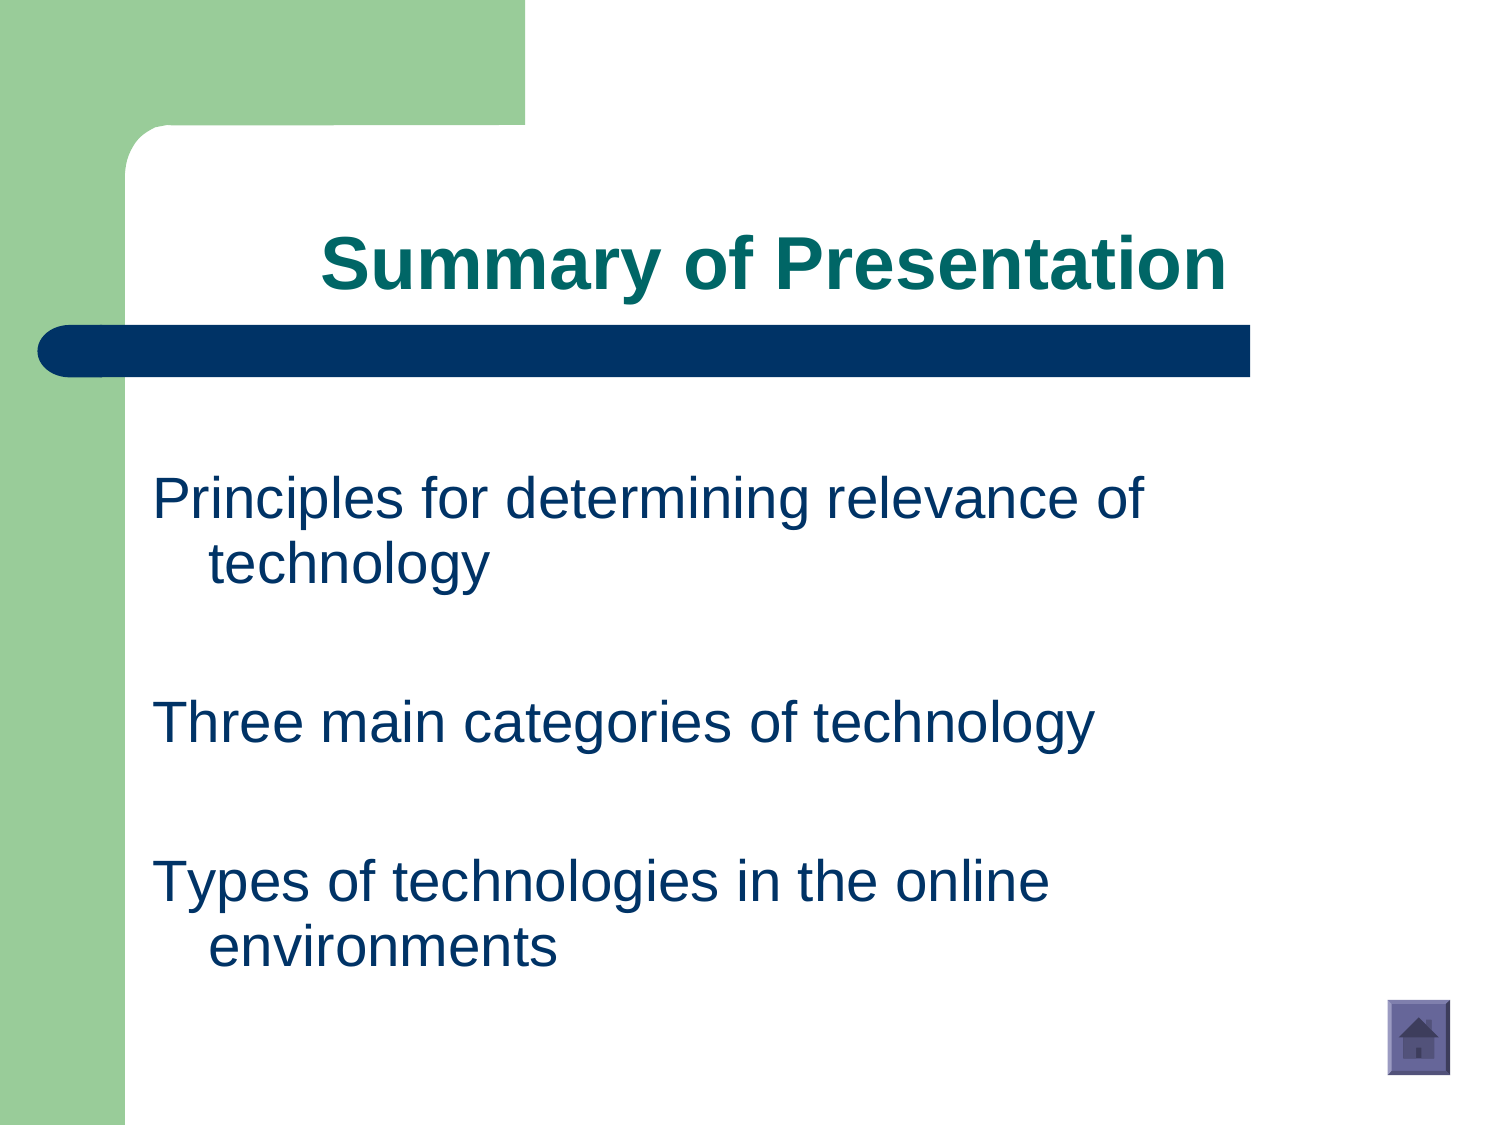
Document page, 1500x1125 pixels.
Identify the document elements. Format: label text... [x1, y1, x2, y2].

text_box [1388, 999, 1451, 1076]
title Summary of Presentation [124, 124, 1425, 313]
list Principles for determining relevance of technology Three main categories of technology Types of technologies in the online environments [137, 387, 1400, 1110]
